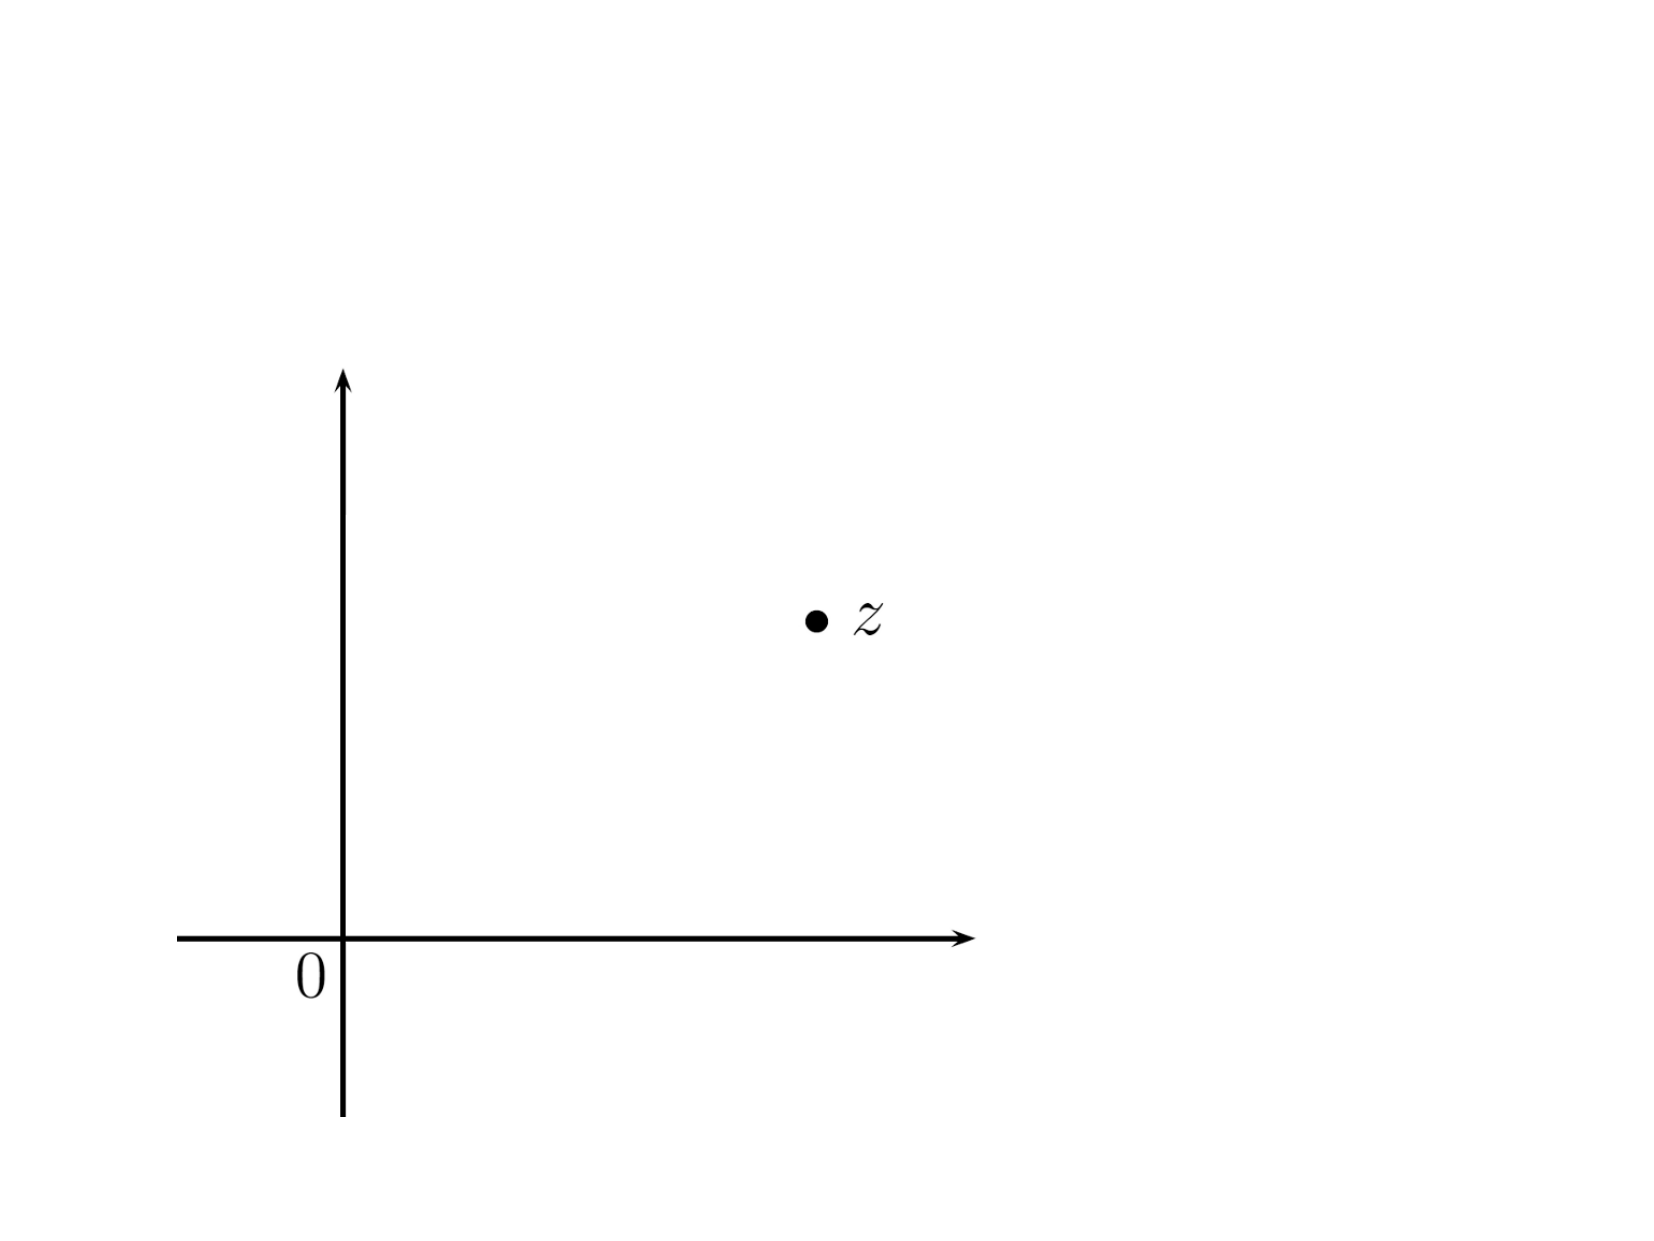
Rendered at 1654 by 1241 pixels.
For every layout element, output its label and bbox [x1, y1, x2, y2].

picture [177, 360, 1477, 1117]
